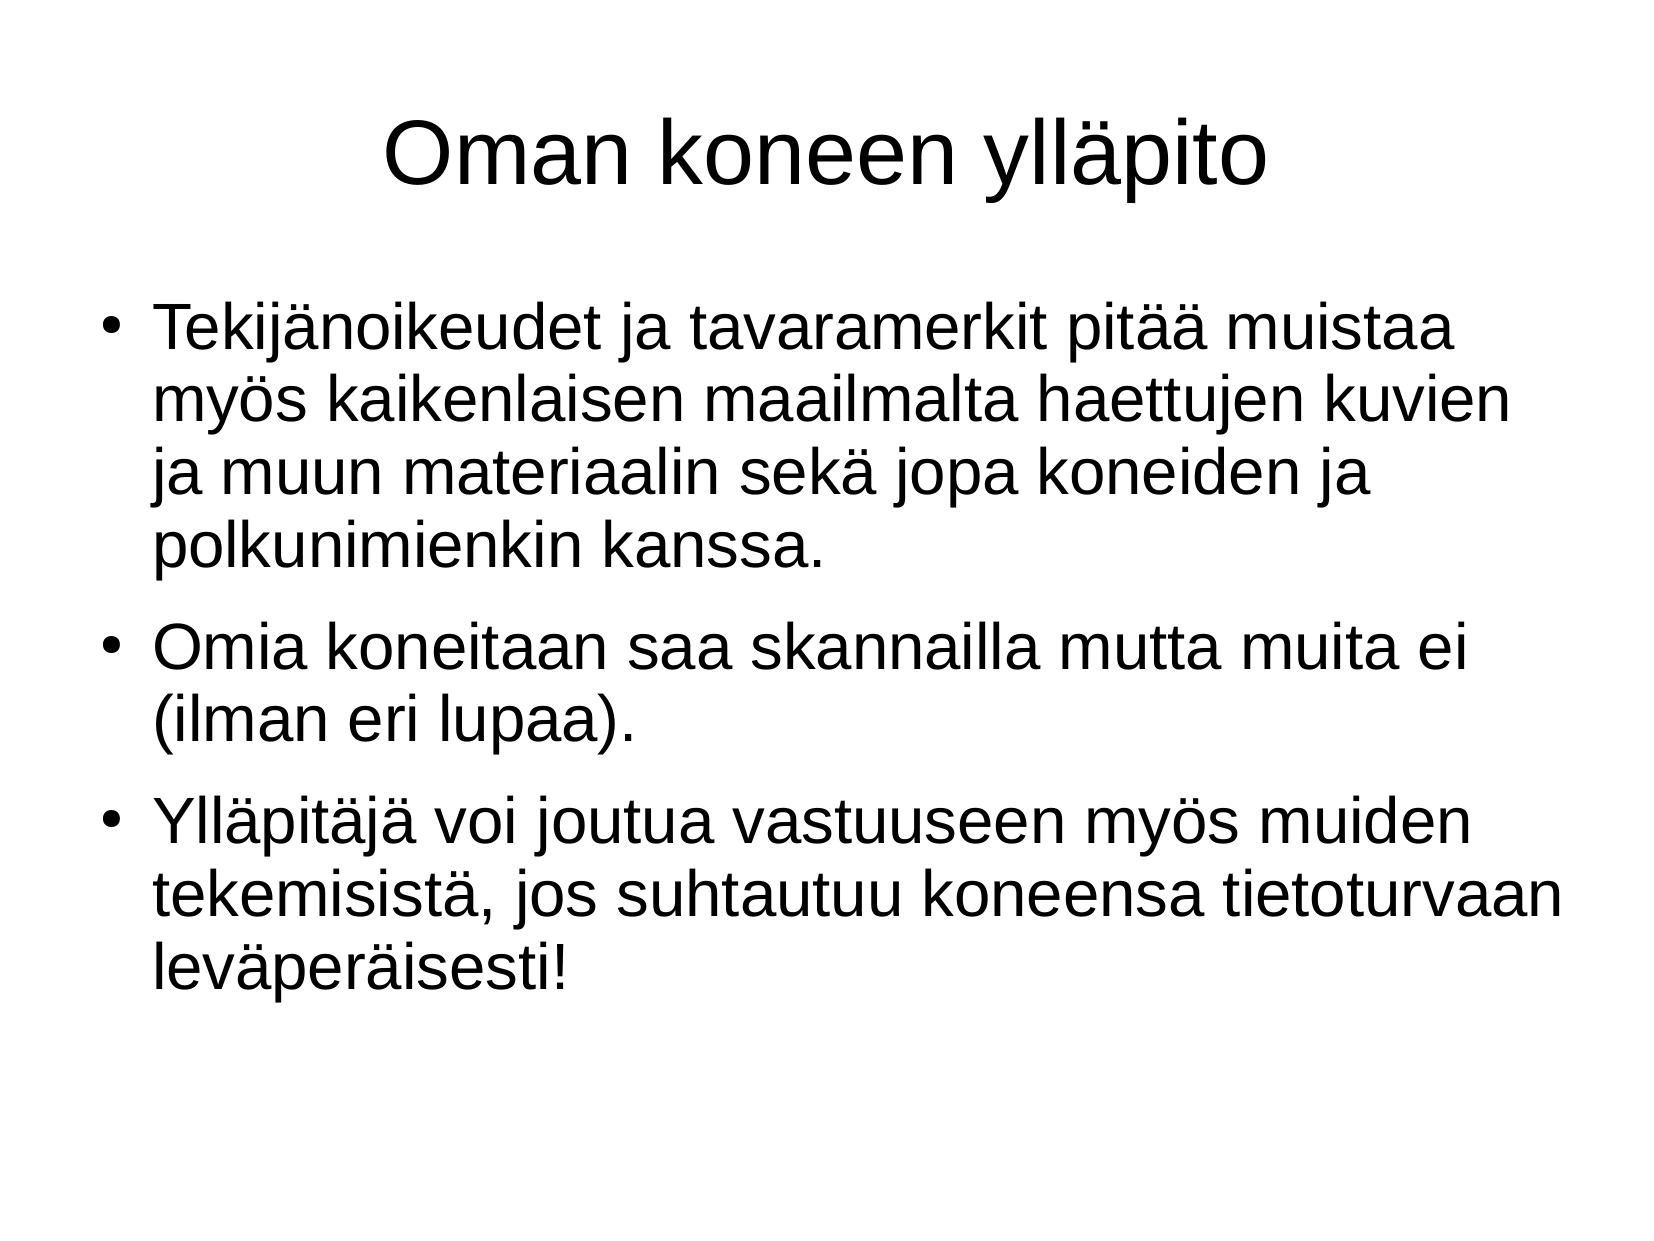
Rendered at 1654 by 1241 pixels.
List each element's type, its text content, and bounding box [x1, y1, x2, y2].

list Tekijänoikeudet ja tavaramerkit pitää muistaa myös kaikenlaisen maailmalta haettujen kuvien ja muun materiaalin sekä jopa koneiden ja polkunimienkin kanssa. Omia koneitaan saa skannailla mutta muita ei (ilman eri lupaa). Ylläpitäjä voi joutua vastuuseen myös muiden tekemisistä, jos suhtautuu koneensa tietoturvaan leväperäisesti! [82, 290, 1571, 1010]
title Oman koneen ylläpito [82, 49, 1571, 257]
